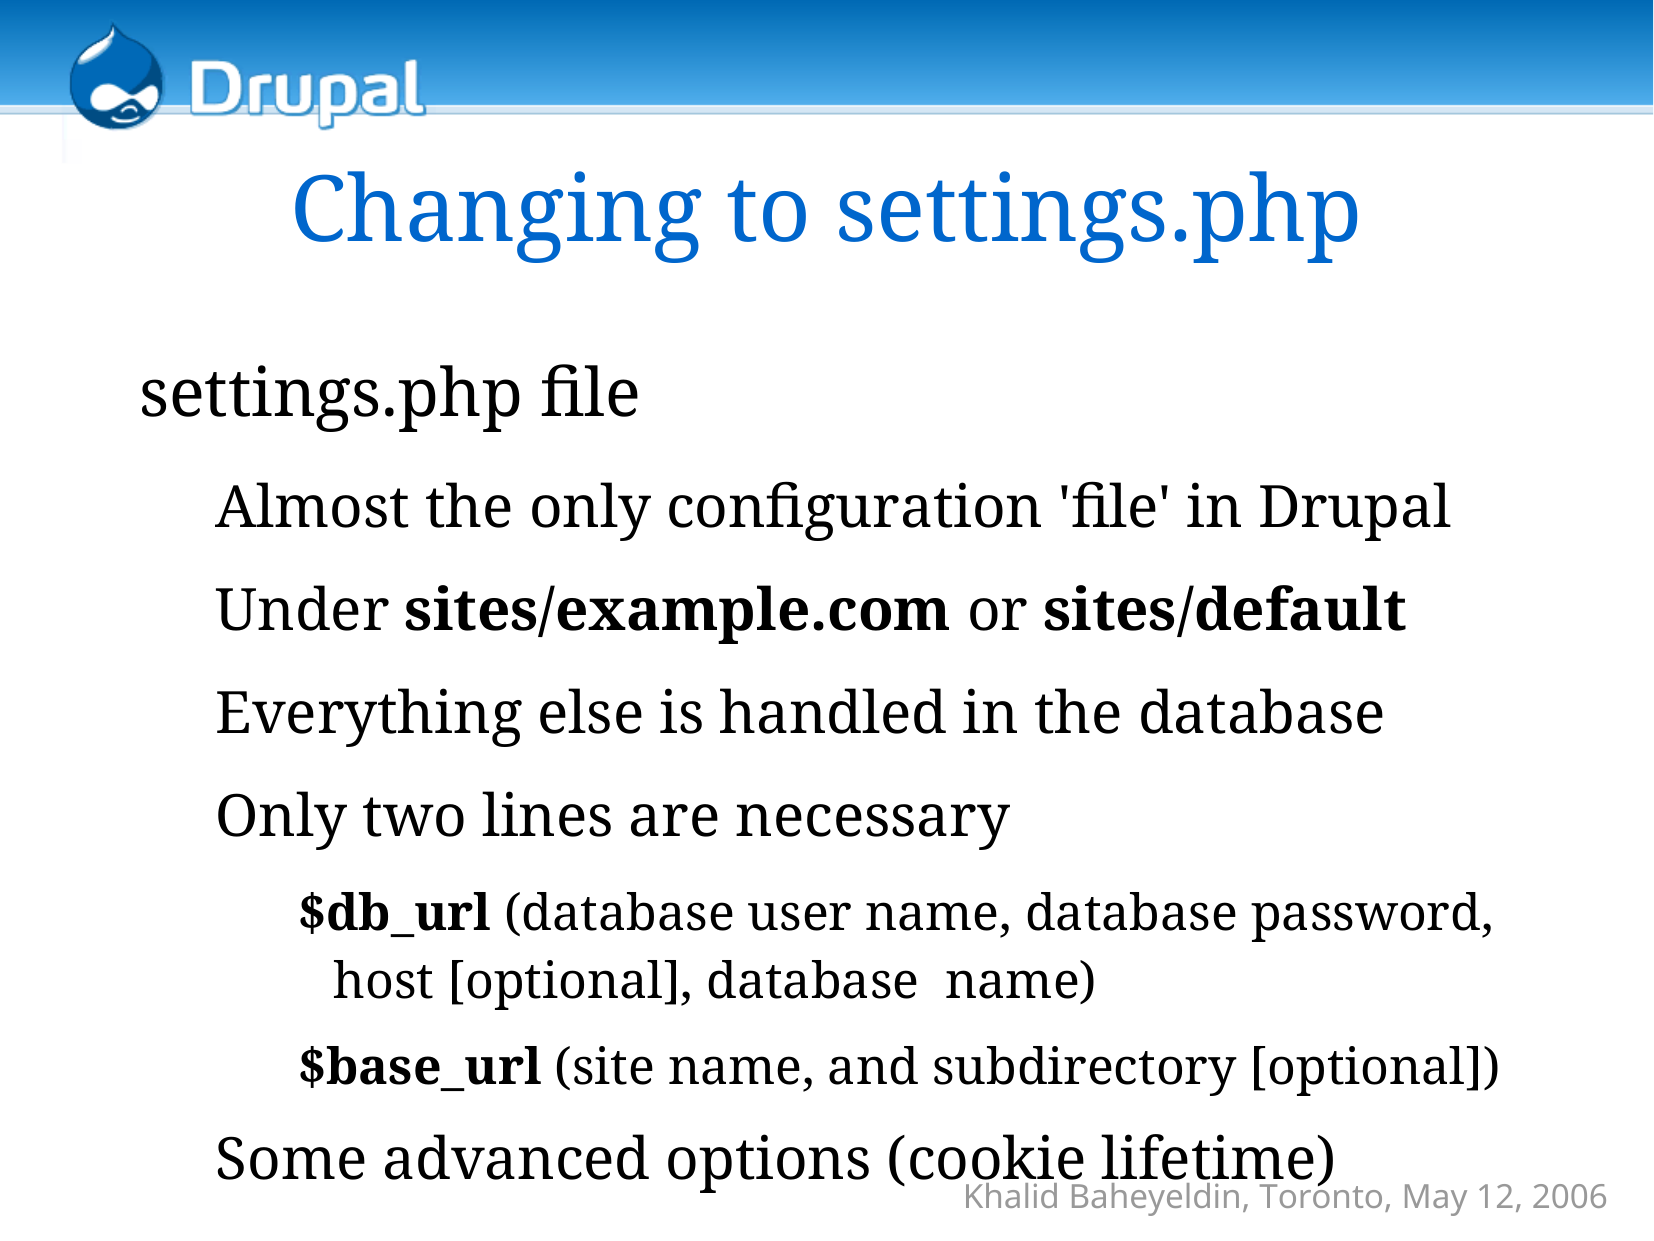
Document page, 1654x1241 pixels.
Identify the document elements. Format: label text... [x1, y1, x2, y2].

list settings.php file Almost the only configuration 'file' in Drupal Under sites/example.com or sites/default Everything else is handled in the database Only two lines are necessary $db_url (database user name, database password, host [optional], database name) $base_url (site name, and subdirectory [optional]) Some advanced options (cookie lifetime) [121, 344, 1533, 1127]
title Changing to settings.php [121, 102, 1533, 311]
picture [0, 0, 1654, 1241]
